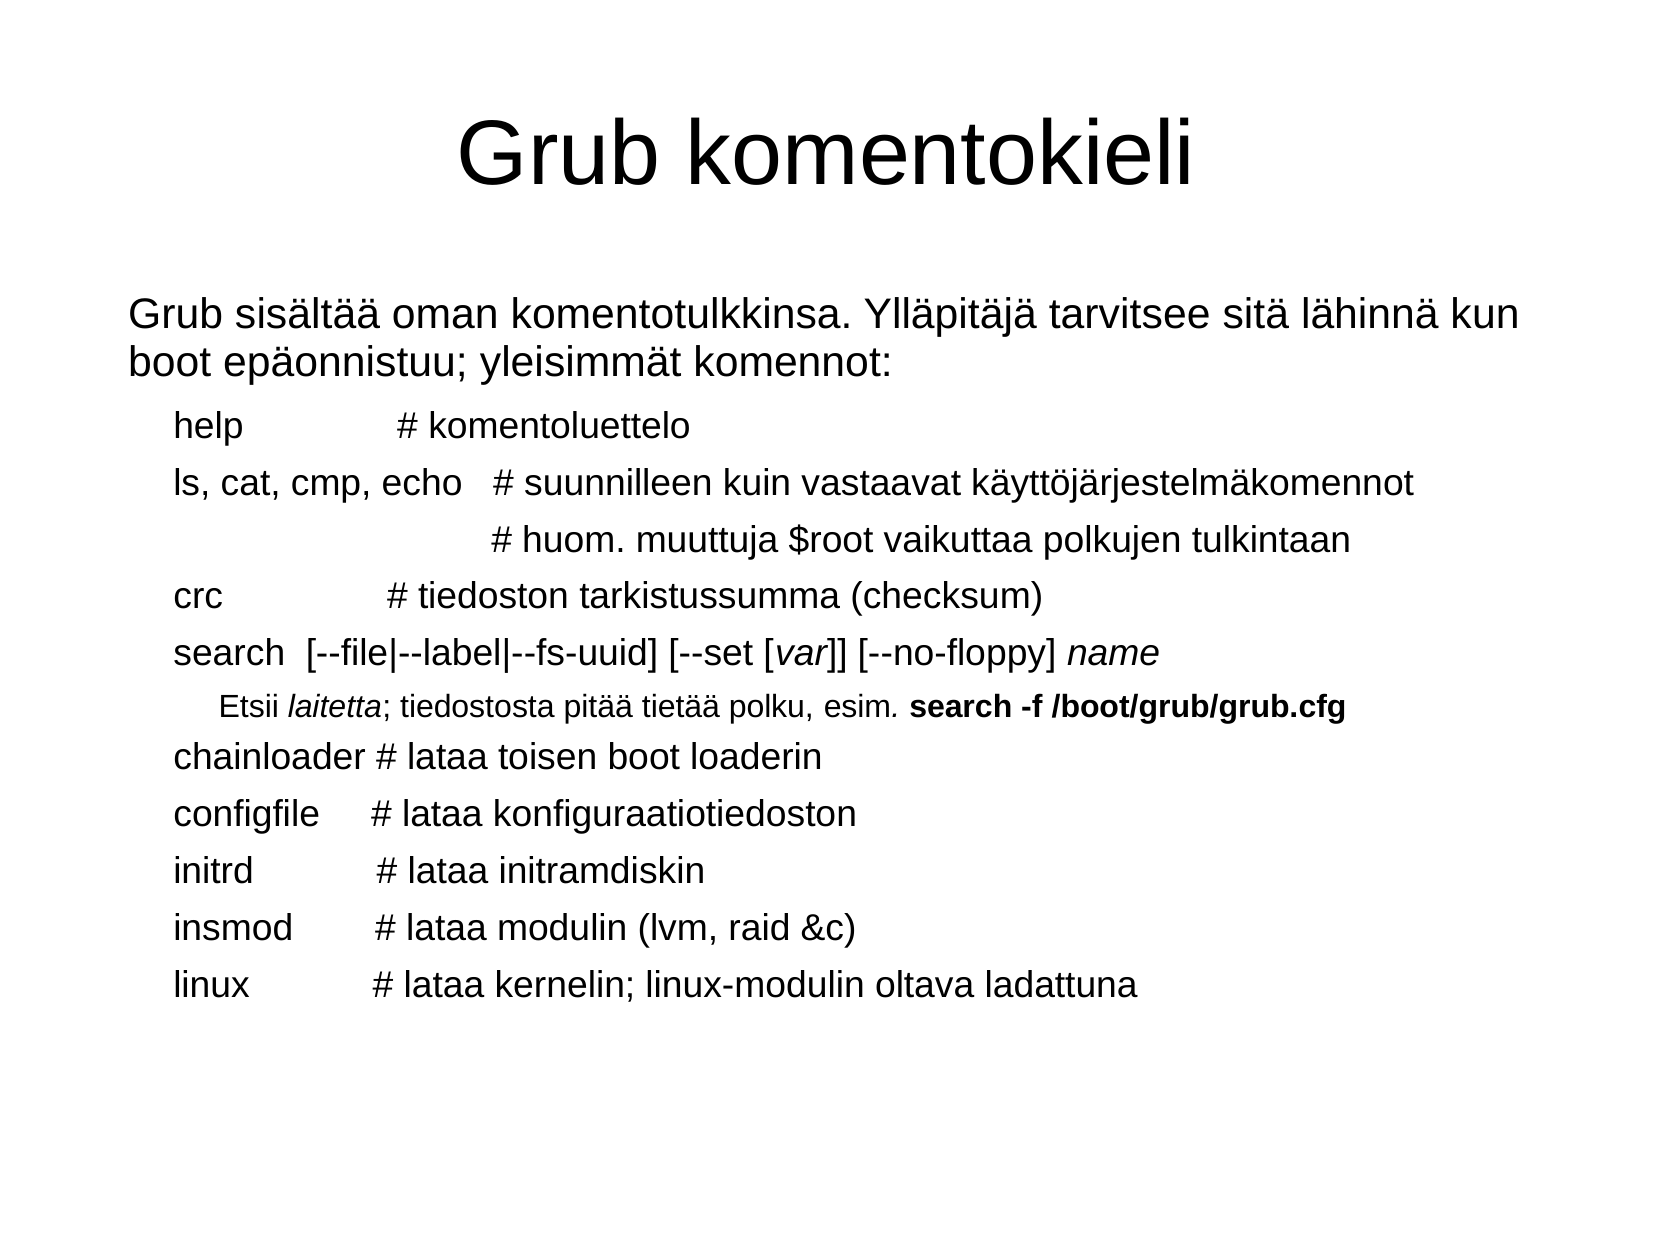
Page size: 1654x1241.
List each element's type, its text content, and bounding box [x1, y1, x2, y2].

title Grub komentokieli [82, 49, 1571, 257]
list Grub sisältää oman komentotulkkinsa. Ylläpitäjä tarvitsee sitä lähinnä kun boot epäonnistuu; yleisimmät komennot: help # komentoluettelo ls, cat, cmp, echo # suunnilleen kuin vastaavat käyttöjärjestelmäkomennot # huom. muuttuja $root vaikuttaa polkujen tulkintaan crc # tiedoston tarkistussumma (checksum) search [--file|--label|--fs-uuid] [--set [var]] [--no-floppy] name Etsii laitetta; tiedostosta pitää tietää polku, esim. search -f /boot/grub/grub.cfg chainloader # lataa toisen boot loaderin configfile # lataa konfiguraatiotiedoston initrd # lataa initramdiskin insmod # lataa modulin (lvm, raid &c) linux # lataa kernelin; linux-modulin oltava ladattuna [82, 290, 1571, 1010]
